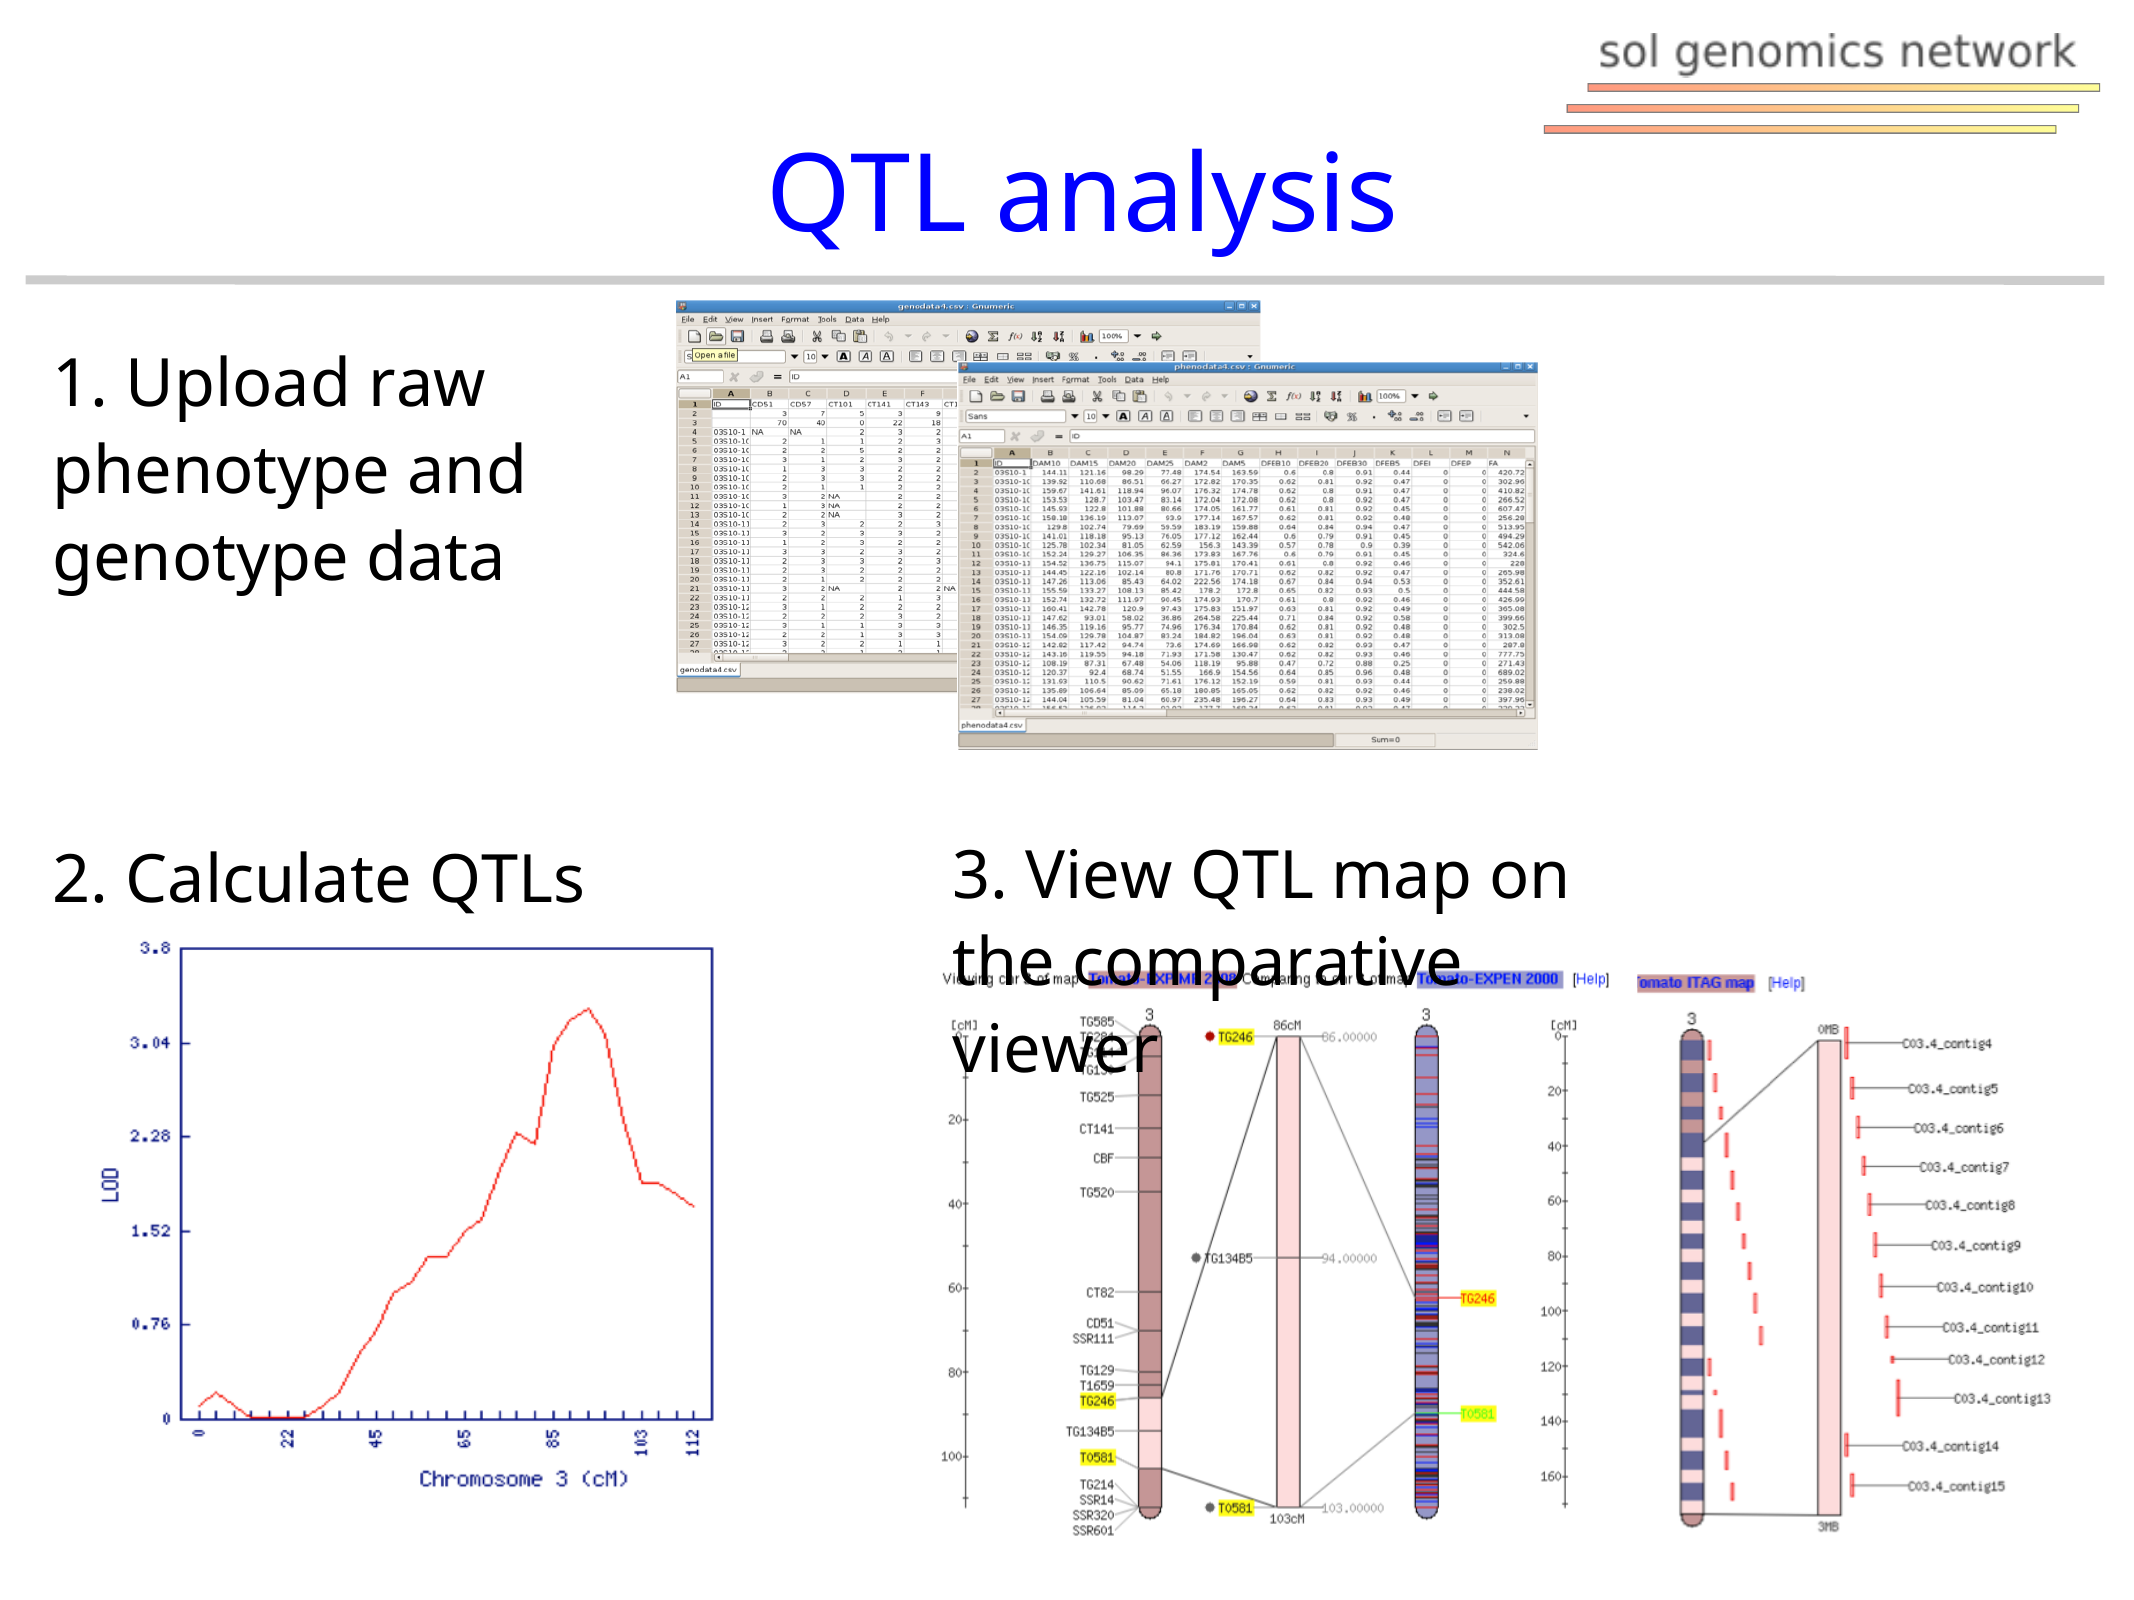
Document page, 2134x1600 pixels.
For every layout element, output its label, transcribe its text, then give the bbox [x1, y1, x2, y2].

picture [675, 299, 1538, 751]
picture [926, 961, 1620, 1544]
text_box 2. Calculate QTLs [37, 825, 751, 918]
text_box [1983, 125, 2057, 134]
text_box 1. Upload raw phenotype and genotype data [37, 329, 751, 495]
picture [1637, 958, 2063, 1538]
picture [91, 933, 729, 1497]
picture [1597, 33, 2078, 78]
text_box QTL analysis [183, 117, 1983, 262]
text_box [1587, 83, 2101, 92]
text_box 3. View QTL map on the comparative viewer [937, 821, 1651, 987]
text_box [1566, 104, 2080, 113]
